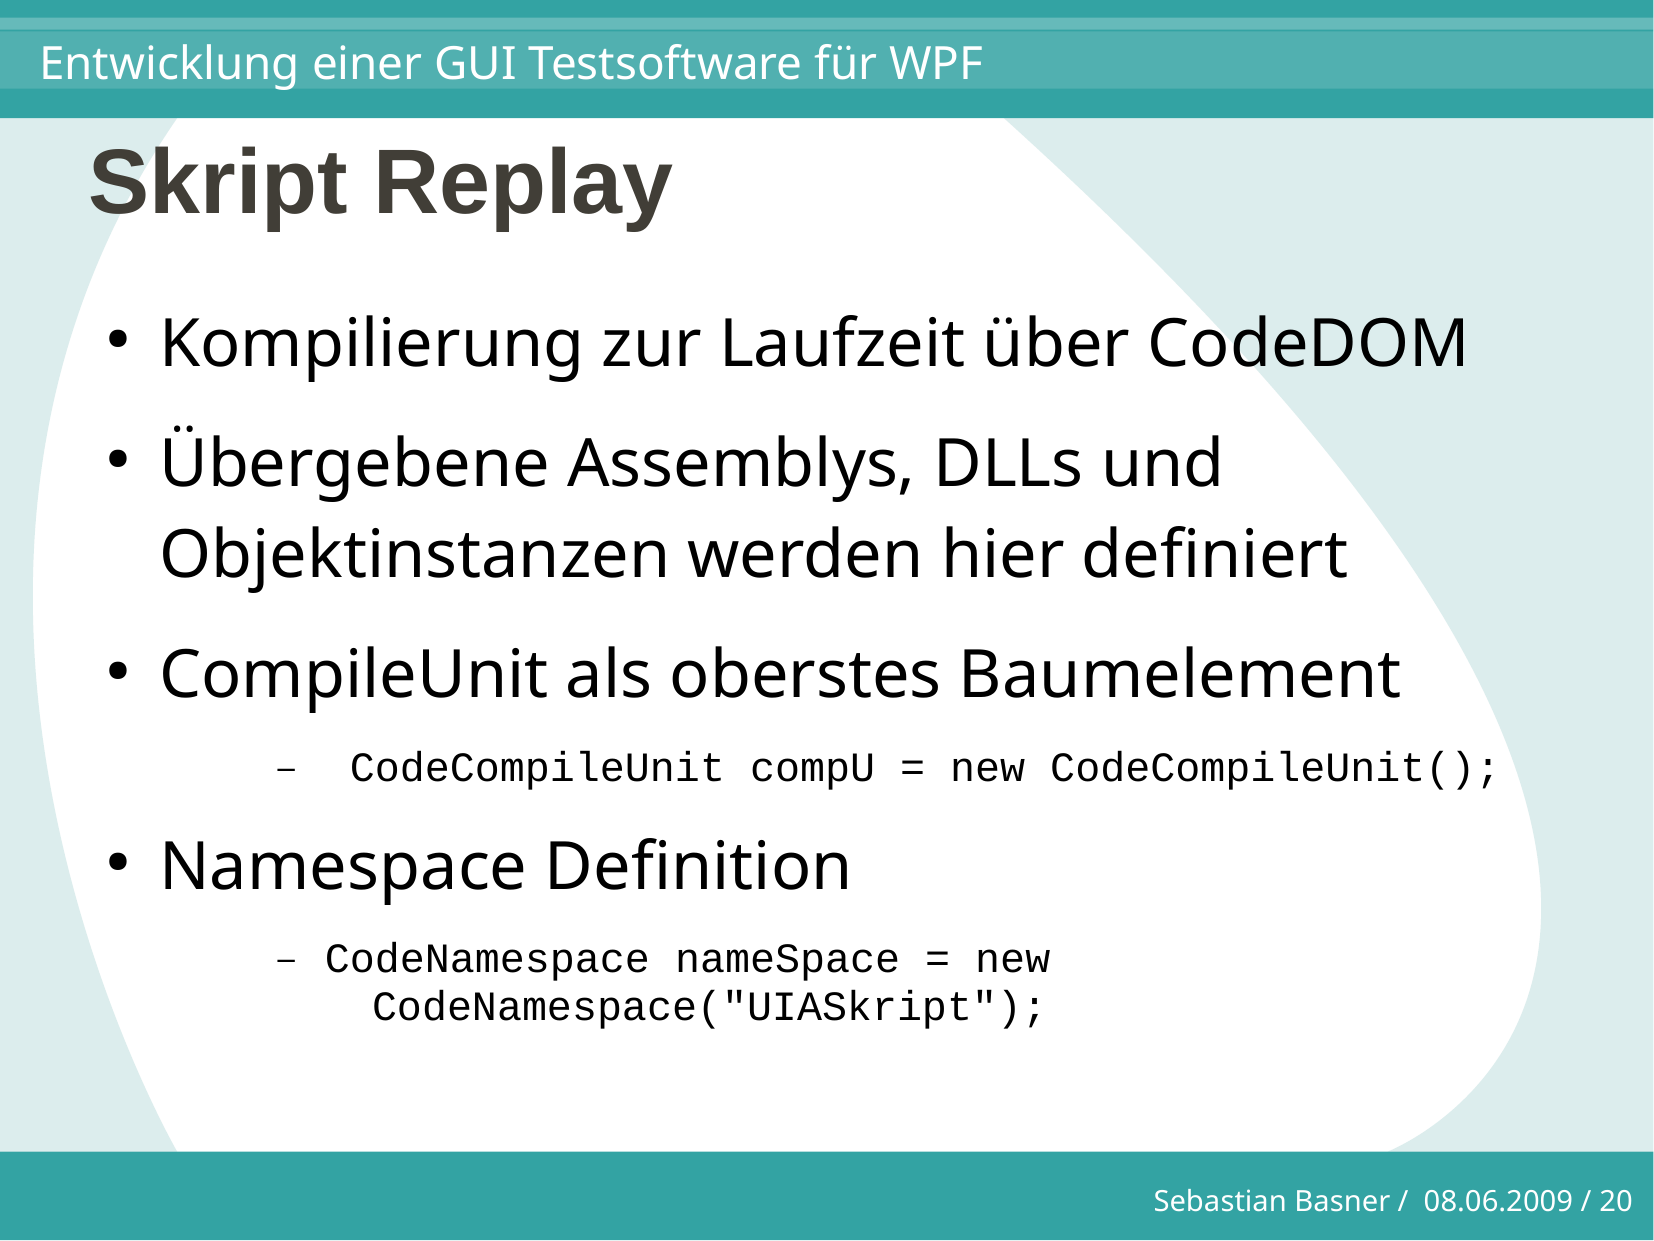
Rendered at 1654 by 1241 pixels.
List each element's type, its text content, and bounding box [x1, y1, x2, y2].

title Skript Replay [88, 130, 1577, 234]
list Kompilierung zur Laufzeit über CodeDOM Übergebene Assemblys, DLLs und Objektinstanzen werden hier definiert CompileUnit als oberstes Baumelement CodeCompileUnit compU = new CodeCompileUnit(); Namespace Definition CodeNamespace nameSpace = new CodeNamespace("UIASkript"); [88, 295, 1577, 1099]
